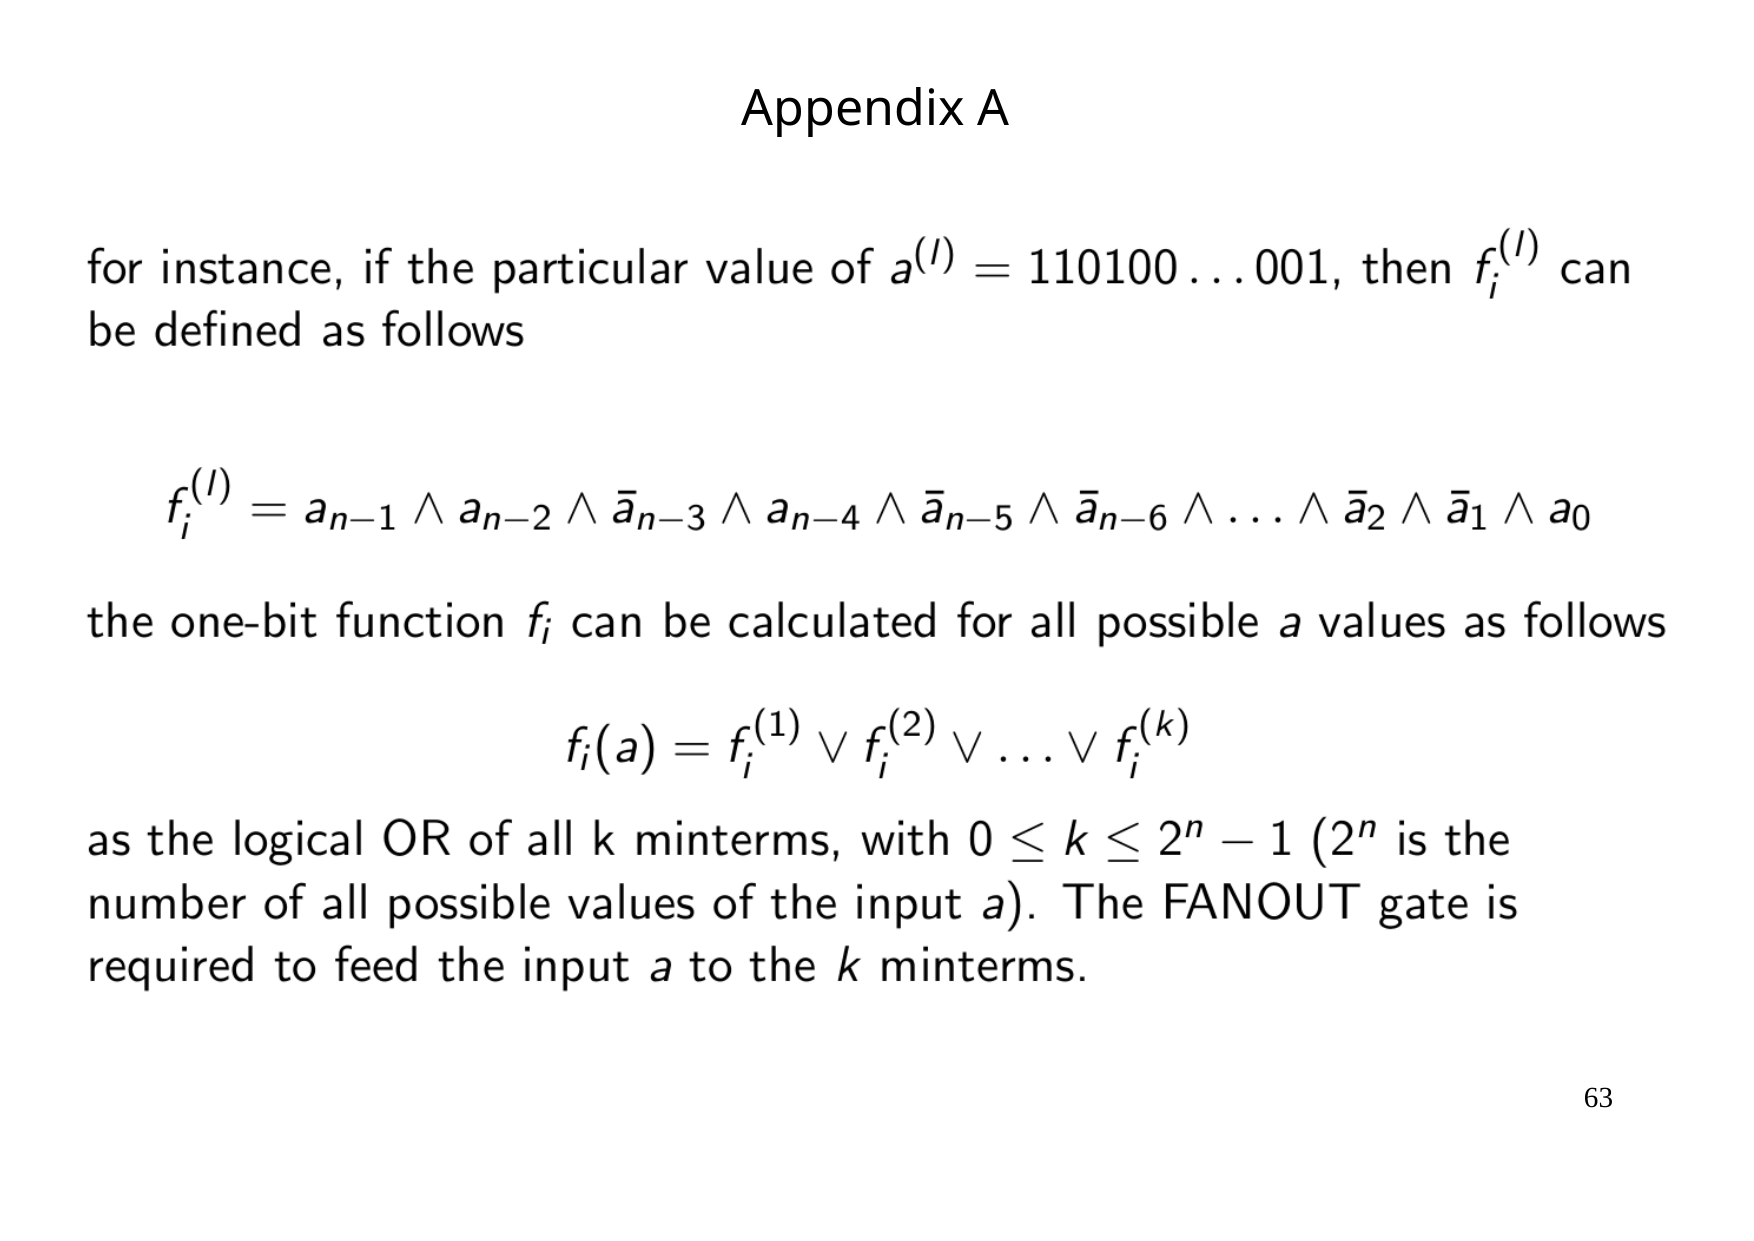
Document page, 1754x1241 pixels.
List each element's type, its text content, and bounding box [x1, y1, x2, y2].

text_box Appendix A [727, 64, 1027, 145]
picture [56, 202, 1694, 1040]
